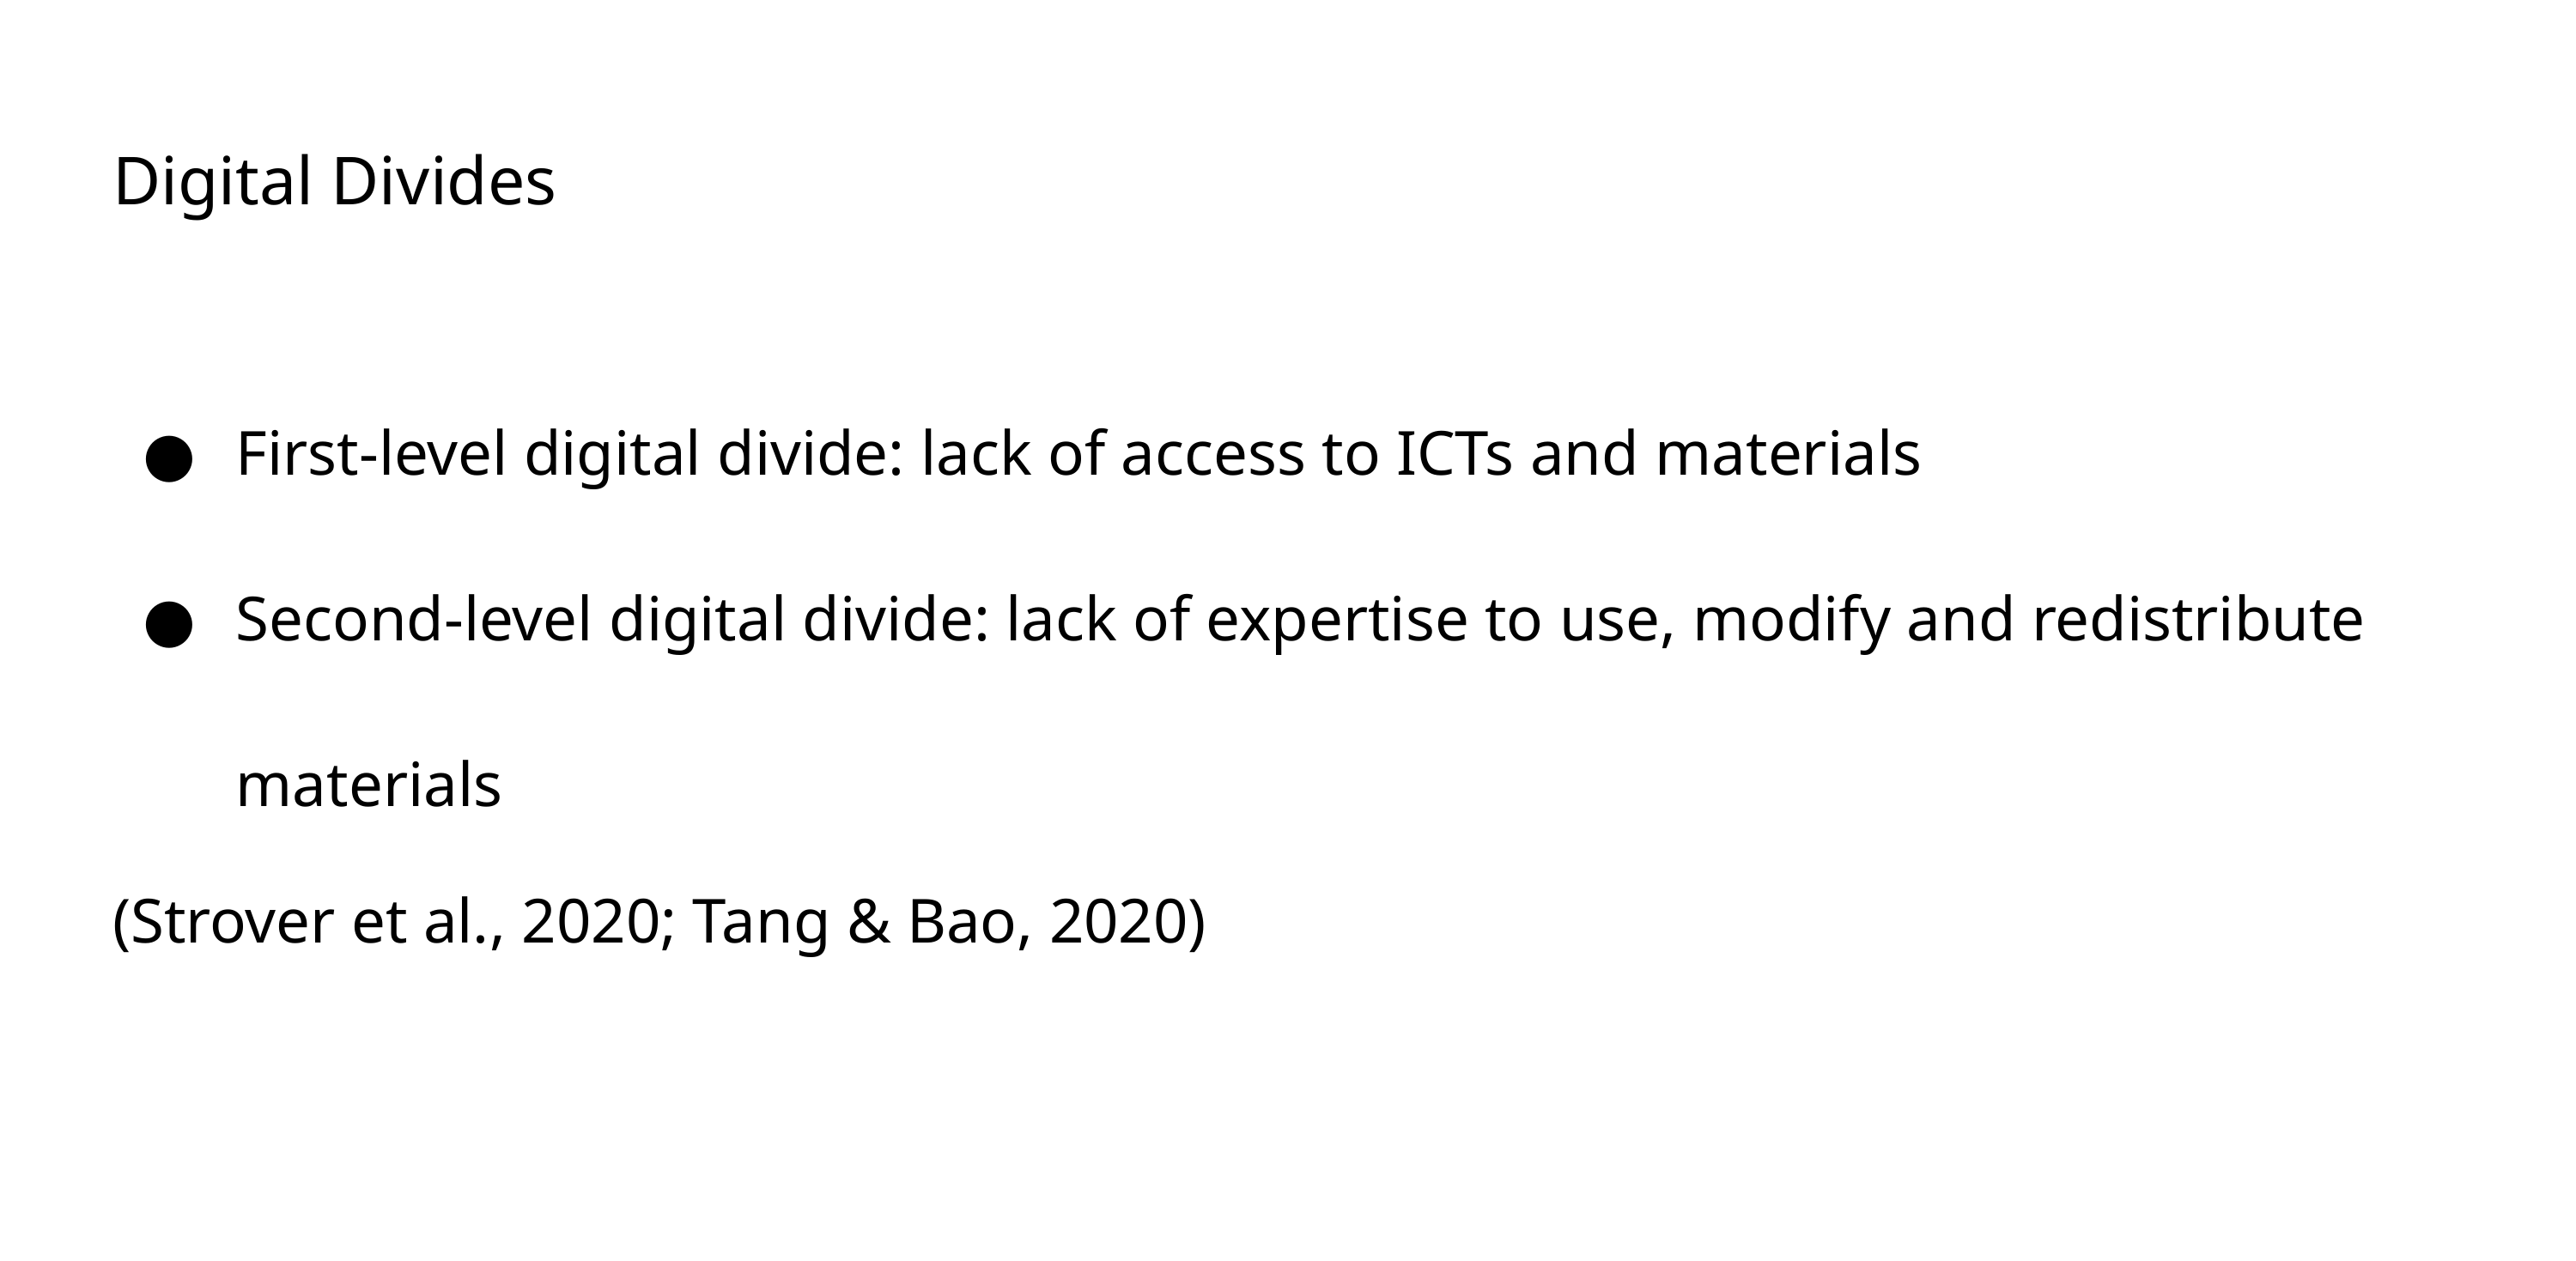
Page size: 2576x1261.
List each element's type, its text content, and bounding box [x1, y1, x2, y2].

title Digital Divides [88, 109, 2488, 250]
list First-level digital divide: lack of access to ICTs and materials Second-level digital divide: lack of expertise to use, modify and redistribute materials (Strover et al., 2020; Tang & Bao, 2020) [88, 302, 2488, 1120]
